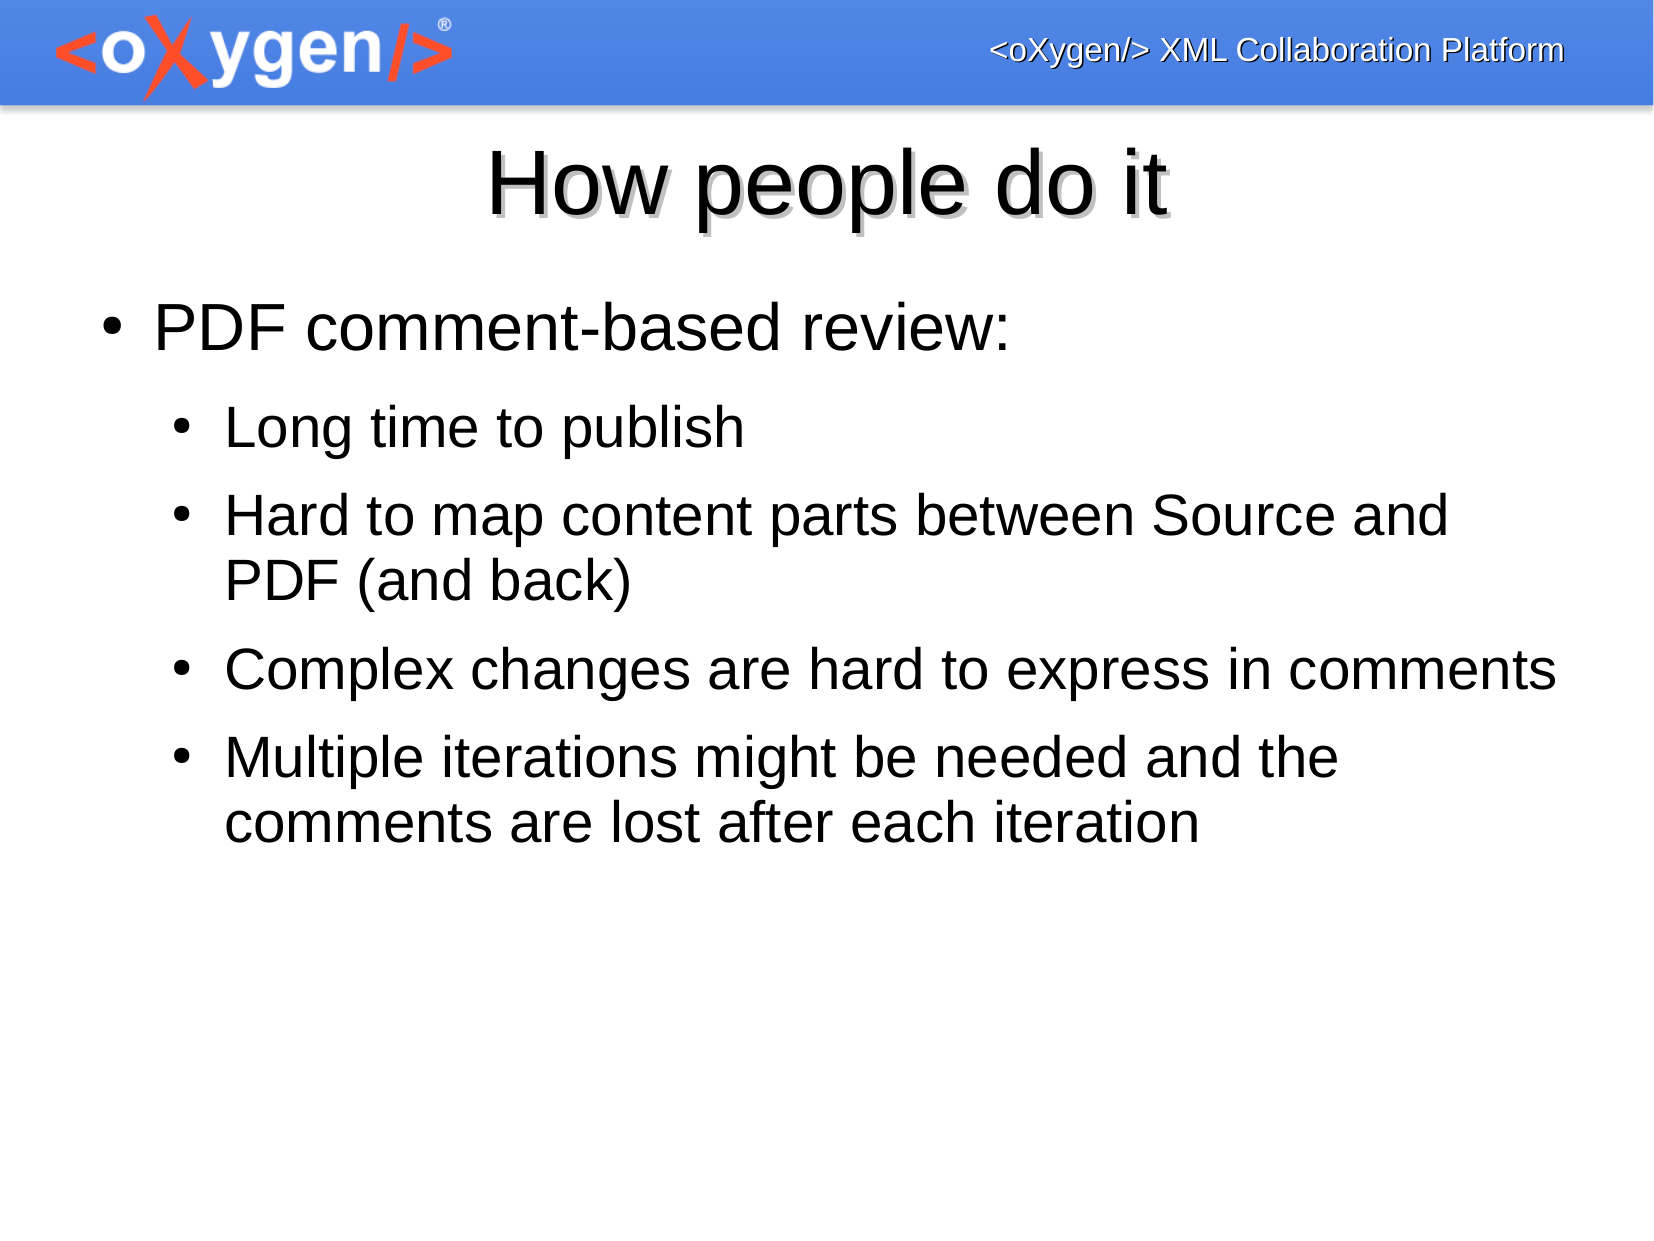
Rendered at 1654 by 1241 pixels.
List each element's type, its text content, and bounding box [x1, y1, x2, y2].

picture [0, 0, 1654, 119]
title How people do it [82, 78, 1571, 287]
list PDF comment-based review: Long time to publish Hard to map content parts between Source and PDF (and back) Complex changes are hard to express in comments Multiple iterations might be needed and the comments are lost after each iteration [82, 290, 1571, 975]
